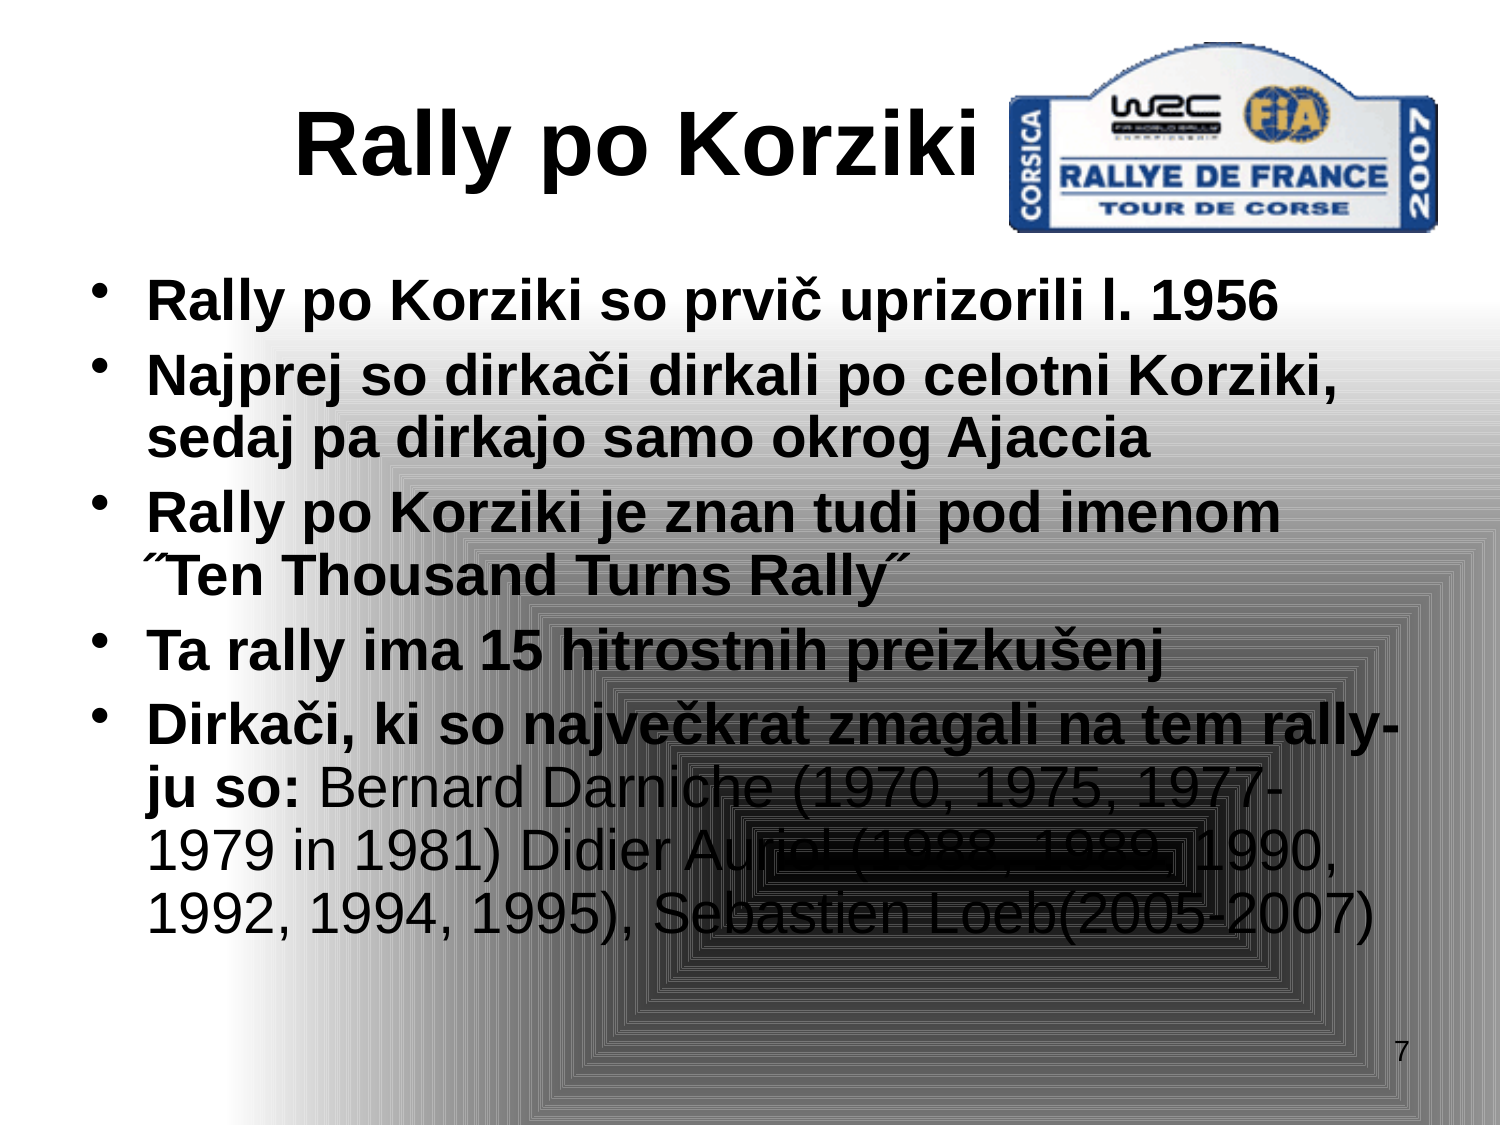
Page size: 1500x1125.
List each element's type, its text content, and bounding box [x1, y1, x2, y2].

slide_number <number> [1074, 1024, 1425, 1103]
title Rally po Korziki [75, 45, 1009, 233]
list Rally po Korziki so prvič uprizorili l. 1956 Najprej so dirkači dirkali po celotni Korziki, sedaj pa dirkajo samo okrog Ajaccia Rally po Korziki je znan tudi pod imenom ˝Ten Thousand Turns Rally˝ Ta rally ima 15 hitrostnih preizkušenj Dirkači, ki so največkrat zmagali na tem rally-ju so: Bernard Darniche (1970, 1975, 1977-1979 in 1981) Didier Auriol (1988, 1989, 1990, 1992, 1994, 1995), Sebastien Loeb(2005-2007) [75, 262, 1425, 1005]
picture [1009, 42, 1438, 234]
